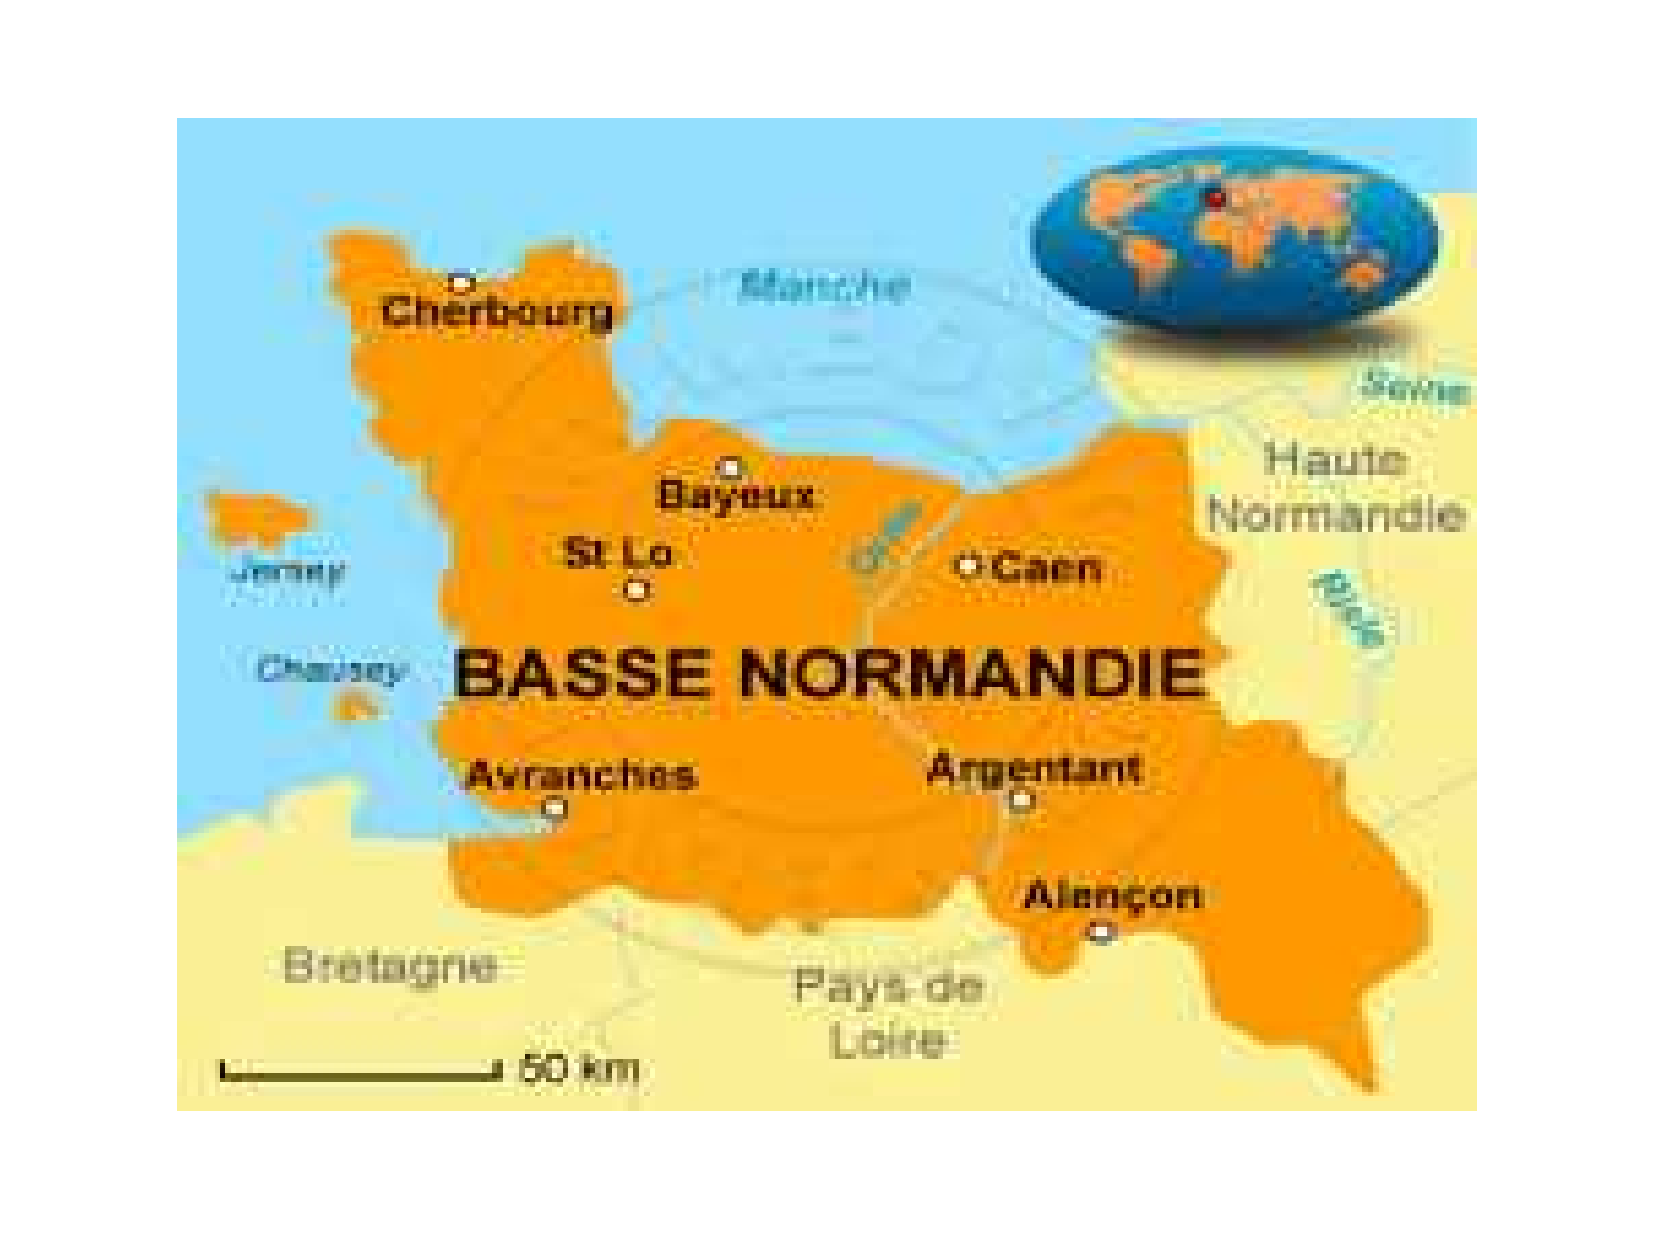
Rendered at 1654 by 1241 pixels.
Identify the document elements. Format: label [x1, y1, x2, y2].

picture [177, 118, 1477, 1111]
